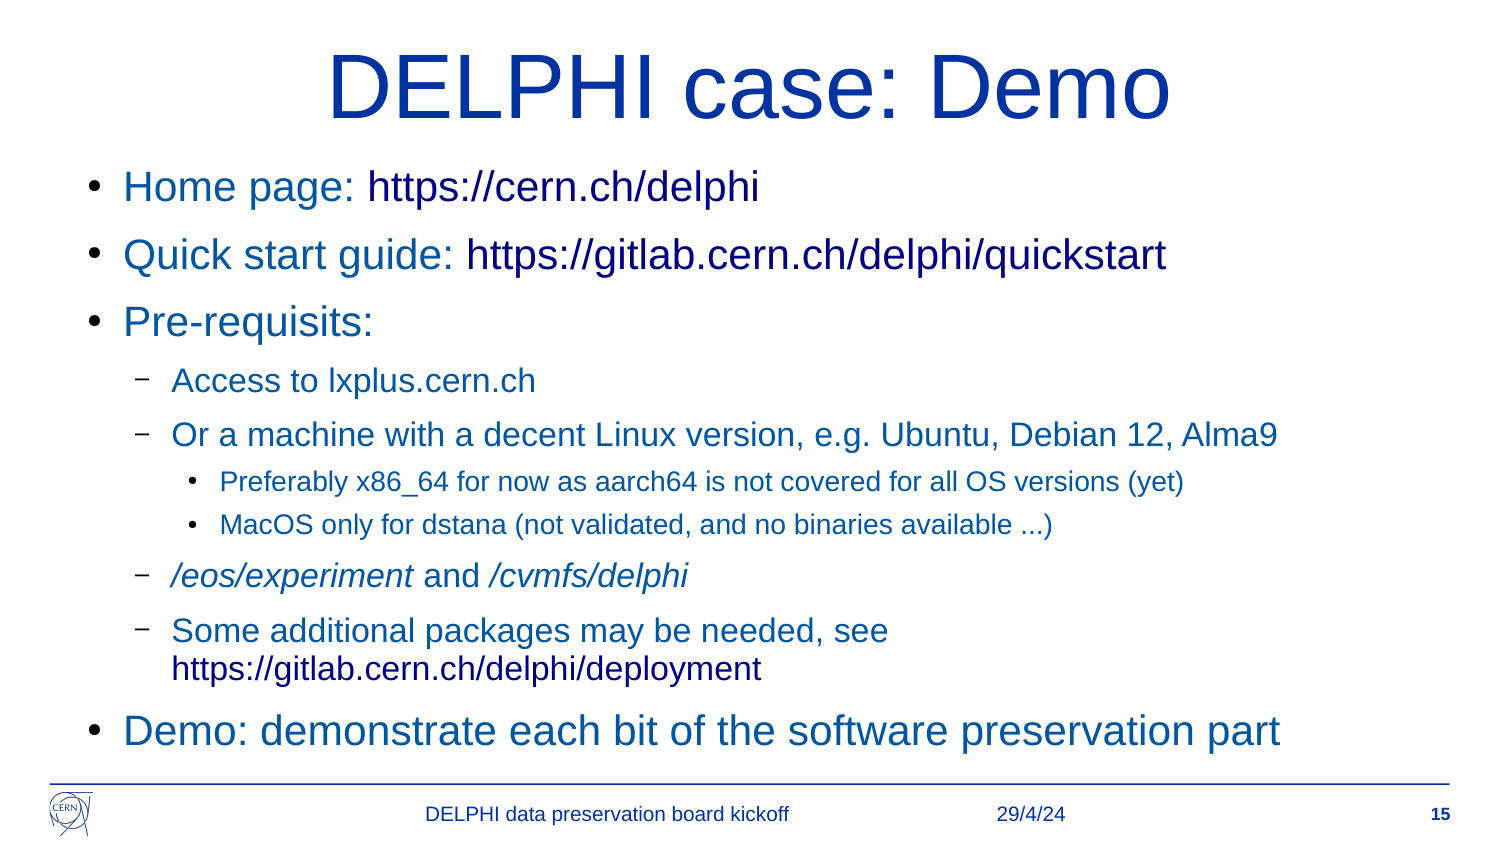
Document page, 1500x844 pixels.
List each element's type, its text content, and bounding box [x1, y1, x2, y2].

list Home page: https://cern.ch/delphi Quick start guide: https://gitlab.cern.ch/delphi/quickstart Pre-requisits: Access to lxplus.cern.ch Or a machine with a decent Linux version, e.g. Ubuntu, Debian 12, Alma9 Preferably x86_64 for now as aarch64 is not covered for all OS versions (yet) MacOS only for dstana (not validated, and no binaries available ...) /eos/experiment and /cvmfs/delphi Some additional packages may be needed, see https://gitlab.cern.ch/delphi/deployment Demo: demonstrate each bit of the software preservation part [75, 163, 1425, 756]
title DELPHI case: Demo [75, 28, 1425, 145]
